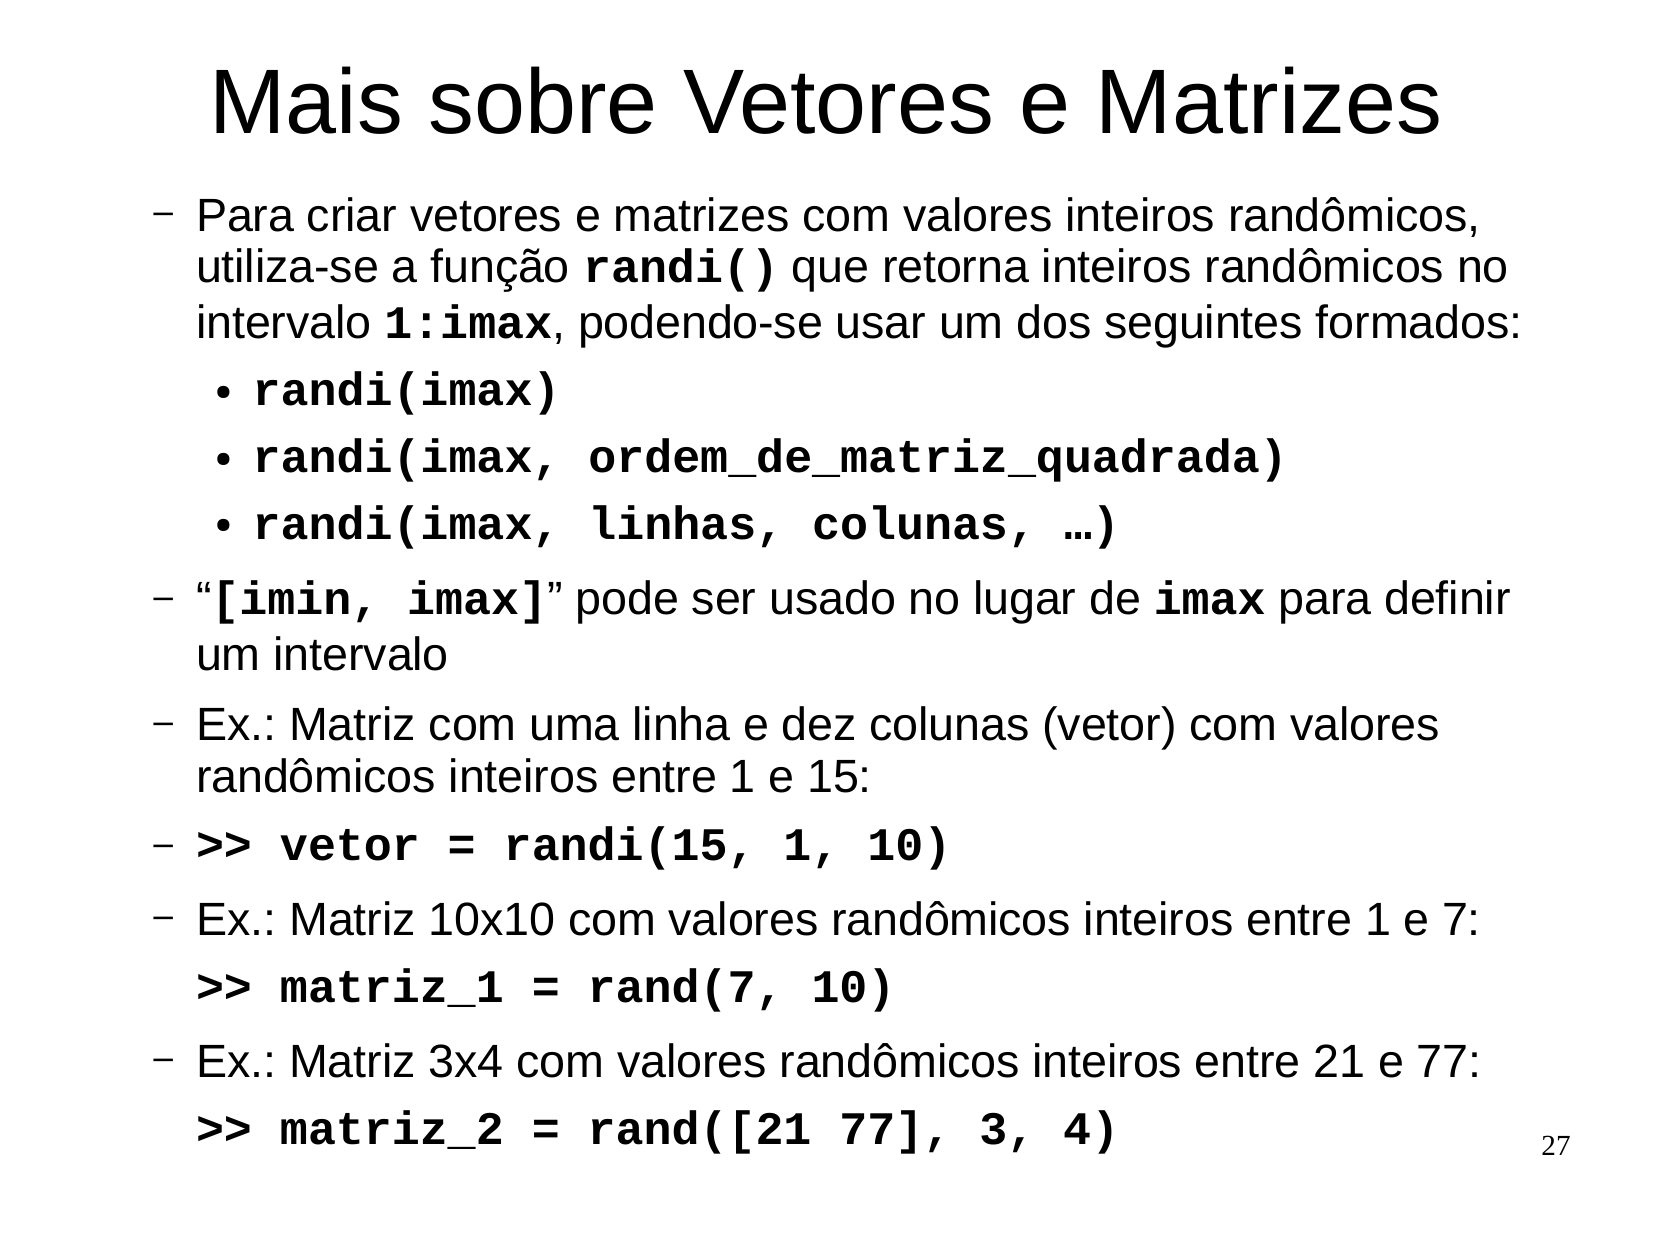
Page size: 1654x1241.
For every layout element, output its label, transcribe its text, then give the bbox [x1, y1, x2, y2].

list Para criar vetores e matrizes com valores inteiros randômicos, utiliza-se a função randi() que retorna inteiros randômicos no intervalo 1:imax, podendo-se usar um dos seguintes formados: randi(imax) randi(imax, ordem_de_matriz_quadrada) randi(imax, linhas, colunas, …) “[imin, imax]” pode ser usado no lugar de imax para definir um intervalo Ex.: Matriz com uma linha e dez colunas (vetor) com valores randômicos inteiros entre 1 e 15: >> vetor = randi(15, 1, 10) Ex.: Matriz 10x10 com valores randômicos inteiros entre 1 e 7: >> matriz_1 = rand(7, 10) Ex.: Matriz 3x4 com valores randômicos inteiros entre 21 e 77: >> matriz_2 = rand([21 77], 3, 4) [82, 188, 1571, 1170]
title Mais sobre Vetores e Matrizes [82, 49, 1571, 154]
